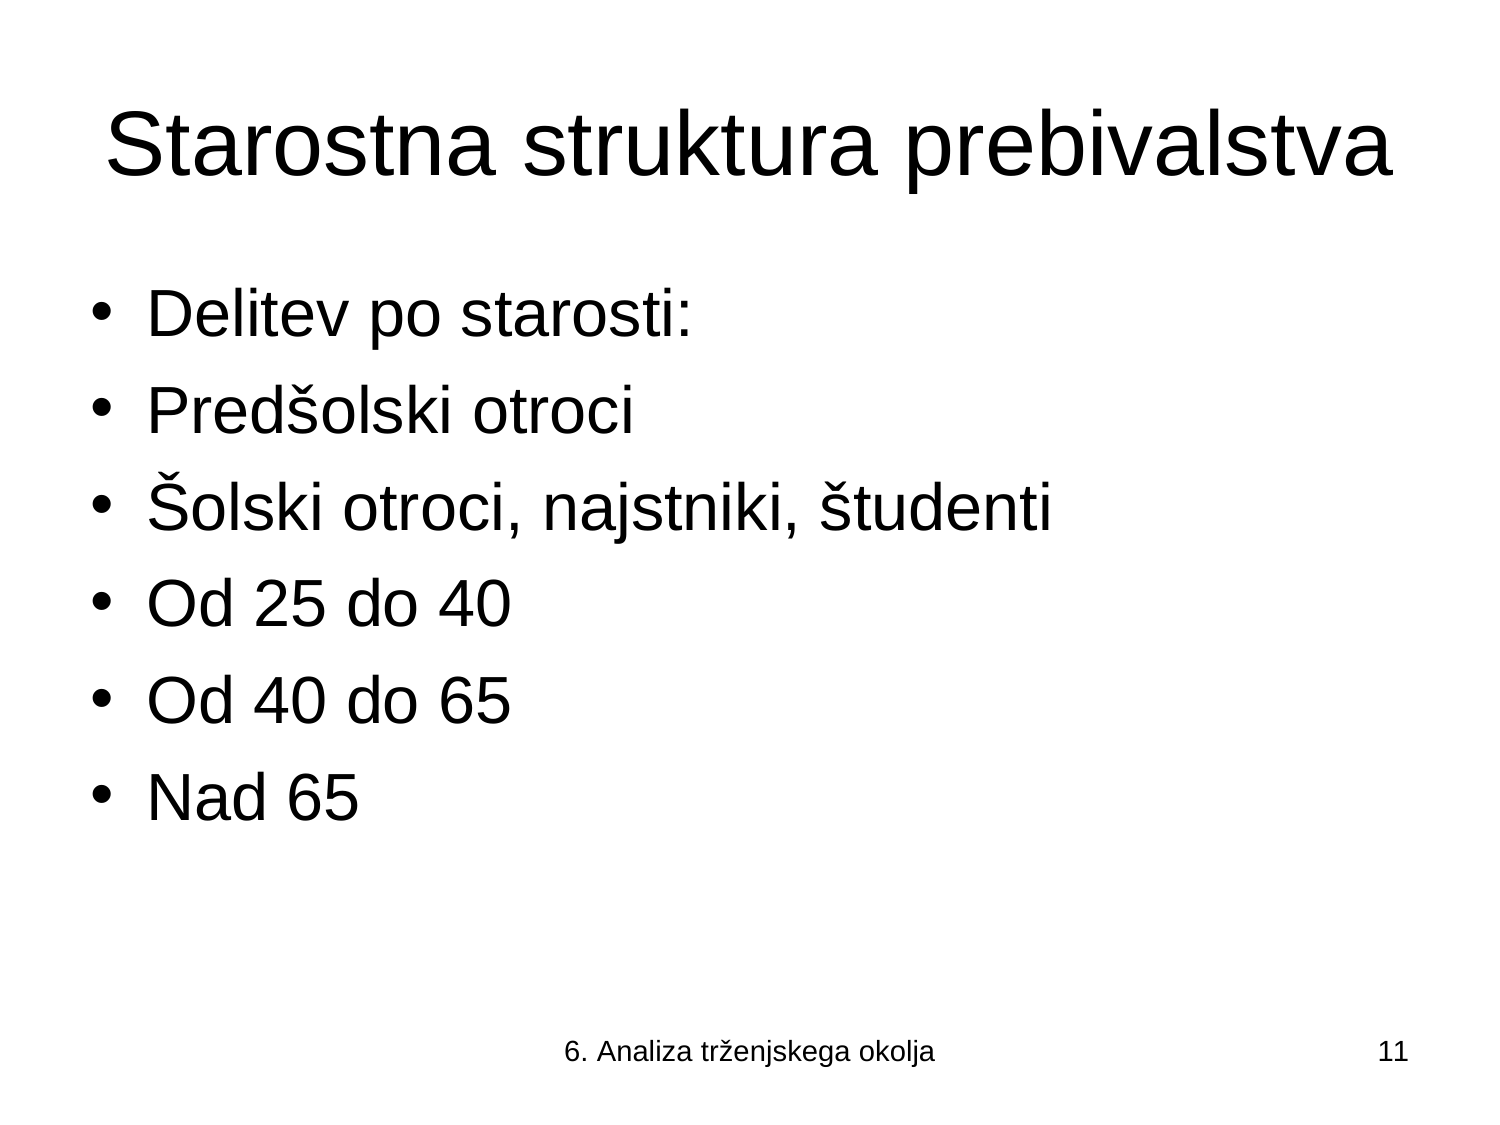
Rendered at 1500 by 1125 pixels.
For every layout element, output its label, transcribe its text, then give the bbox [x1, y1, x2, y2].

list Delitev po starosti: Predšolski otroci Šolski otroci, najstniki, študenti Od 25 do 40 Od 40 do 65 Nad 65 [75, 262, 1426, 1006]
title Starostna struktura prebivalstva [75, 45, 1426, 233]
text_box 6. Analiza trženjskega okolja [512, 1024, 988, 1103]
text_box <number> [1074, 1024, 1426, 1103]
